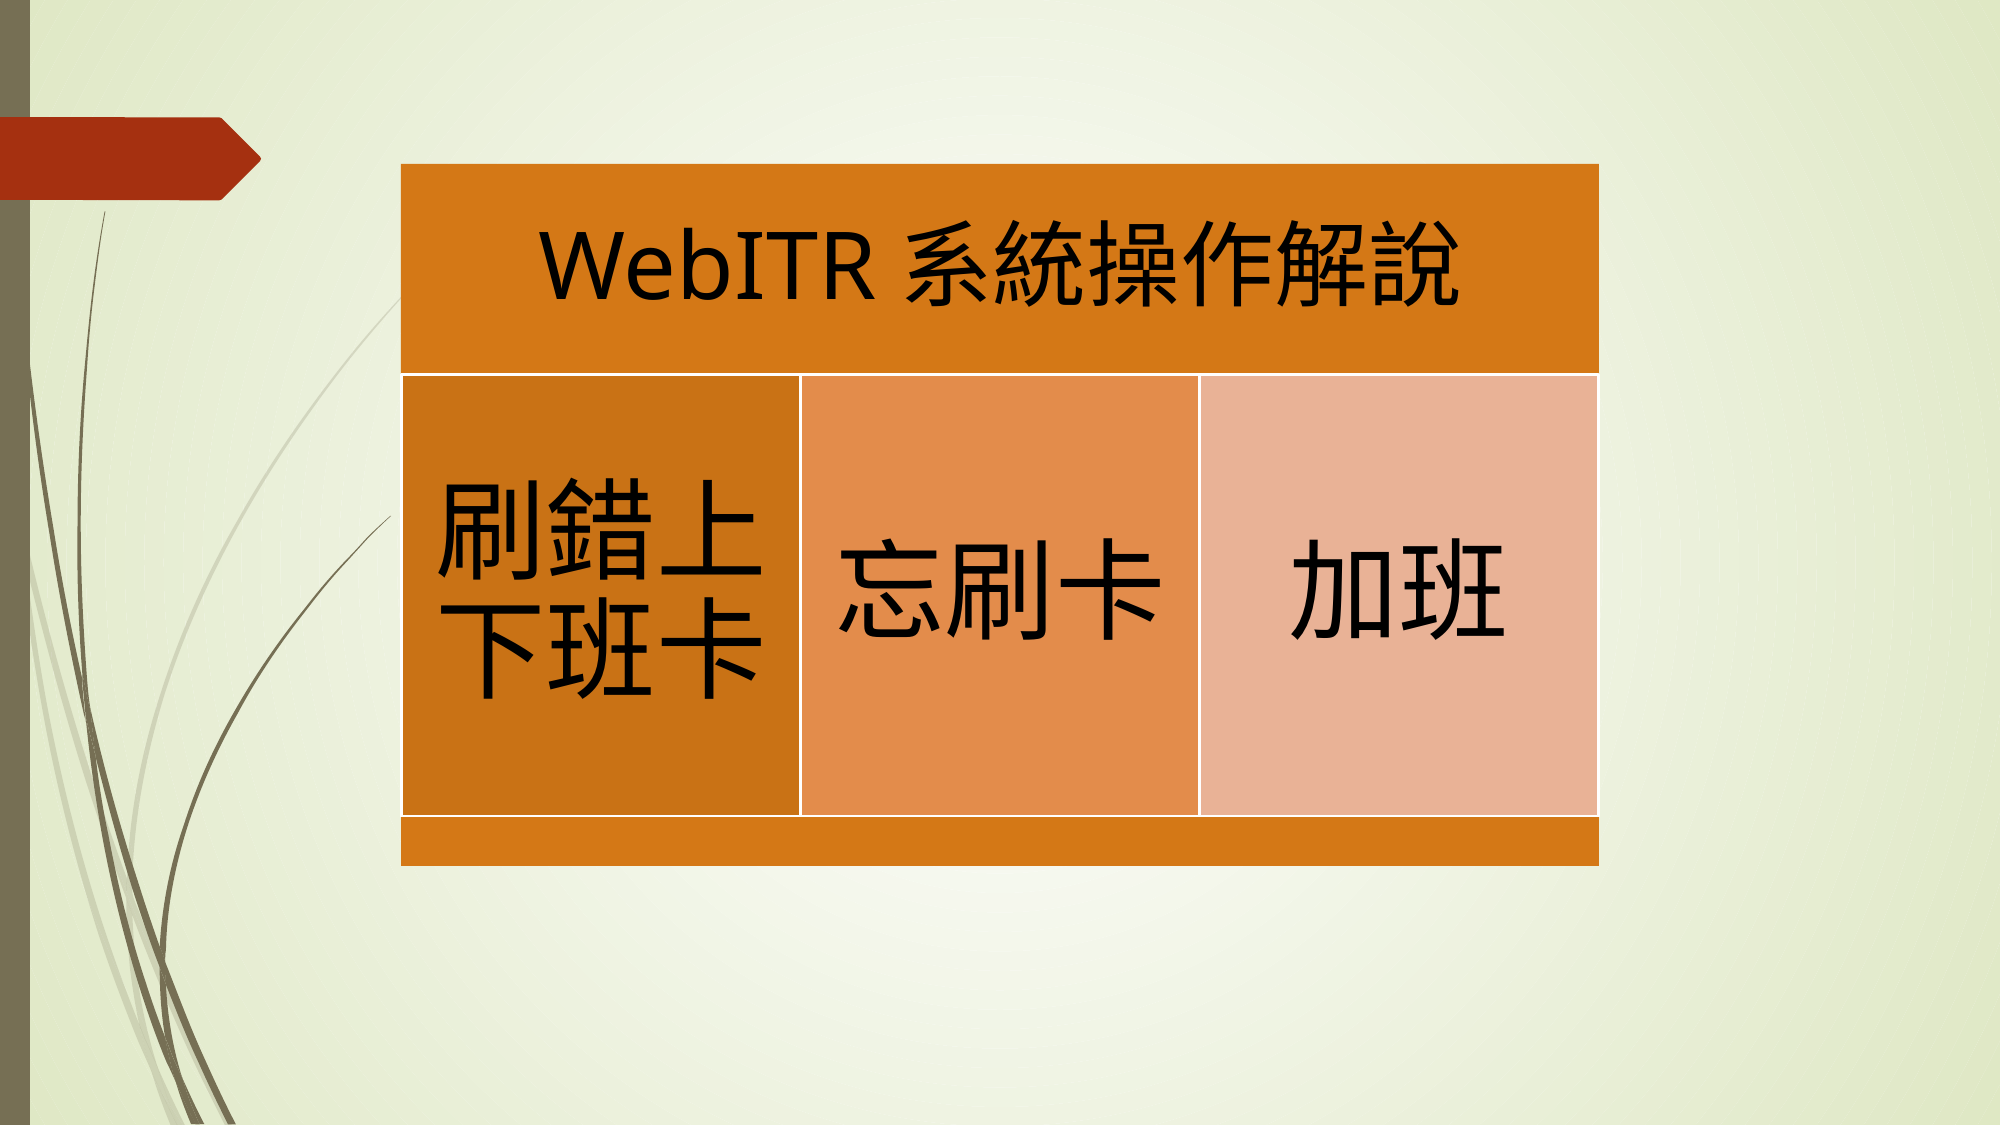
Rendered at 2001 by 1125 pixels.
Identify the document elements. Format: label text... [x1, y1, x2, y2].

text_box 刷錯上下班卡 [401, 374, 800, 817]
text_box 加班 [1199, 374, 1599, 817]
text_box 忘刷卡 [800, 374, 1199, 817]
text_box WebITR系統操作解說 [400, 163, 1599, 375]
text_box [401, 817, 1599, 866]
